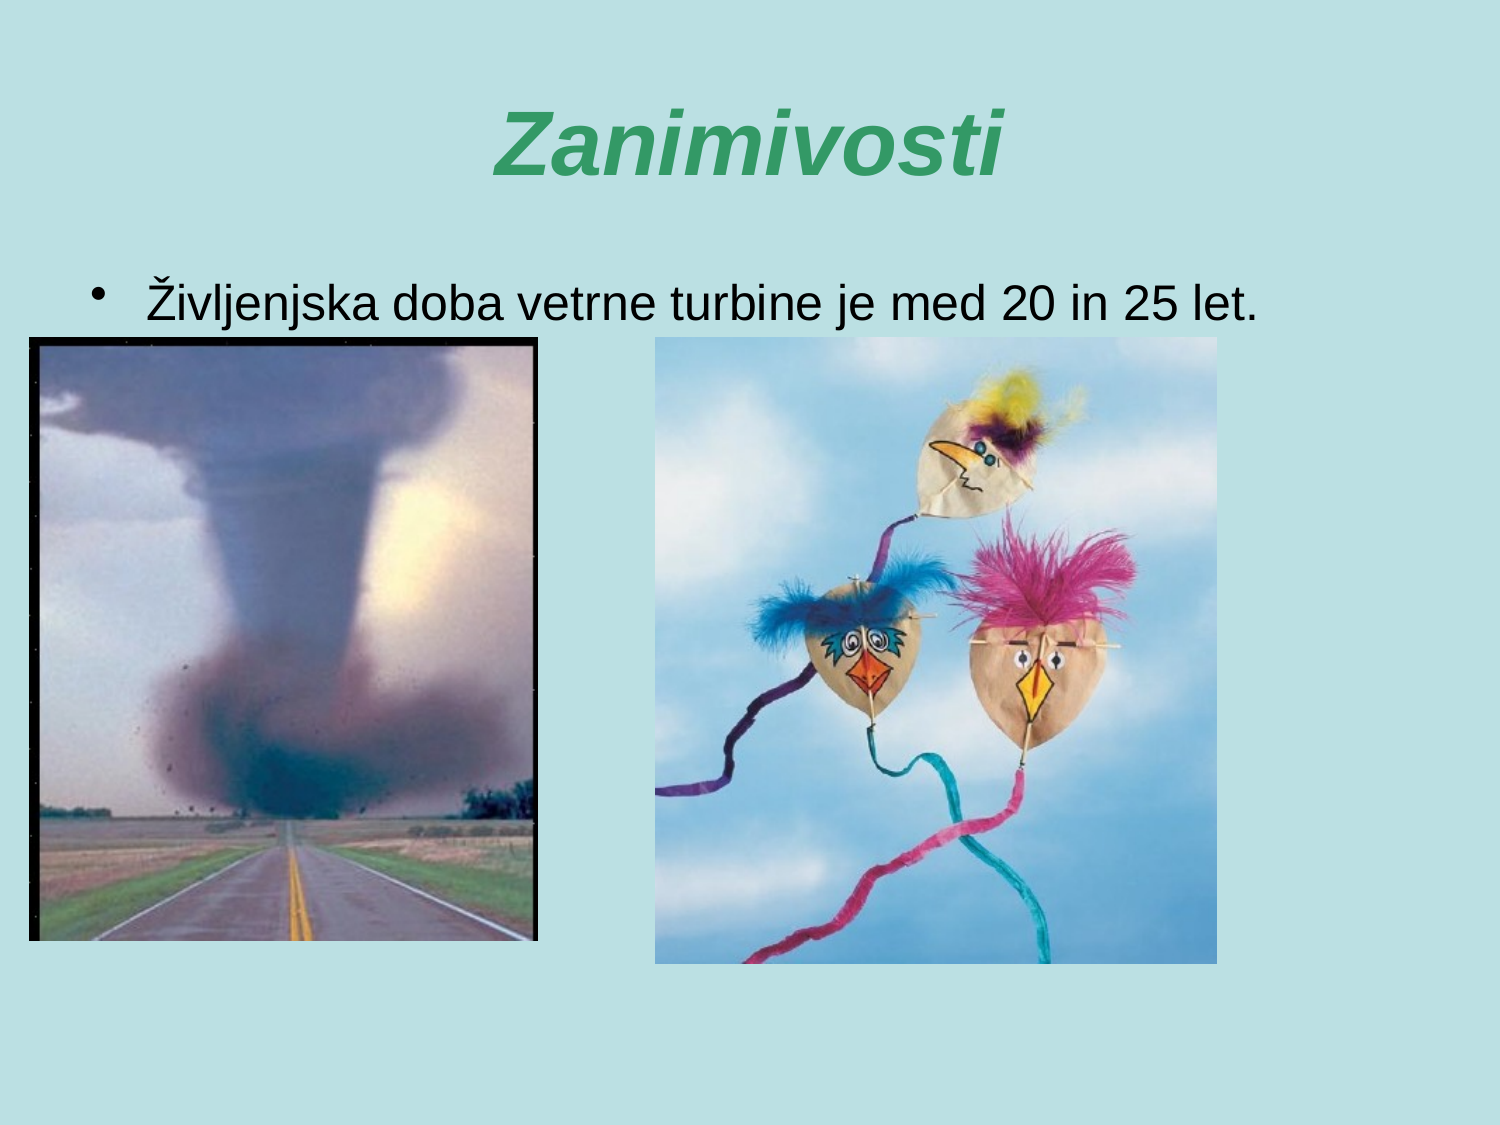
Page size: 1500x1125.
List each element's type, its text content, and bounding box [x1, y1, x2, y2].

picture [29, 337, 538, 941]
list Življenjska doba vetrne turbine je med 20 in 25 let. [75, 262, 1425, 1005]
title Zanimivosti [75, 45, 1425, 233]
picture [655, 337, 1217, 965]
